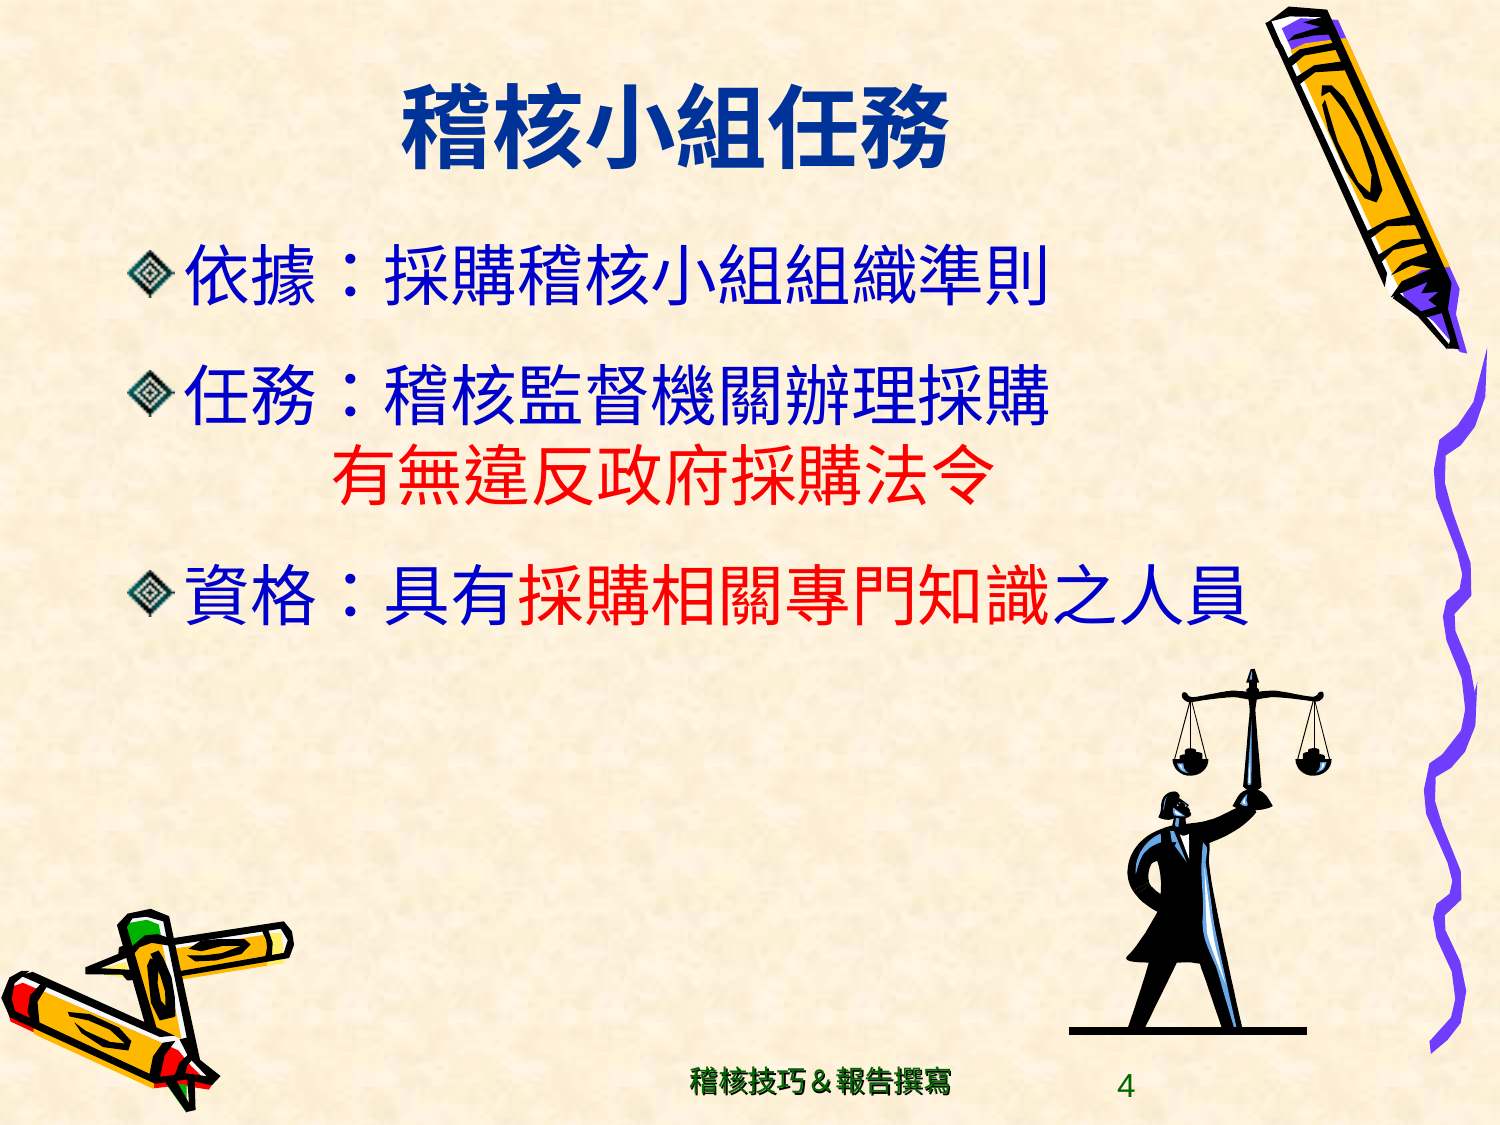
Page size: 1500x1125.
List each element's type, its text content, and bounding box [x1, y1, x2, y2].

text_box [1102, 1056, 1415, 1101]
picture [1069, 668, 1332, 1035]
title 稽核小組任務 [112, 24, 1240, 188]
text_box 稽核技巧＆報告撰寫 [583, 1055, 1059, 1100]
list 依據：採購稽核小組組織準則 任務：稽核監督機關辦理採購 有無違反政府採購法令 資格：具有採購相關專門知識之人員 [112, 226, 1375, 901]
